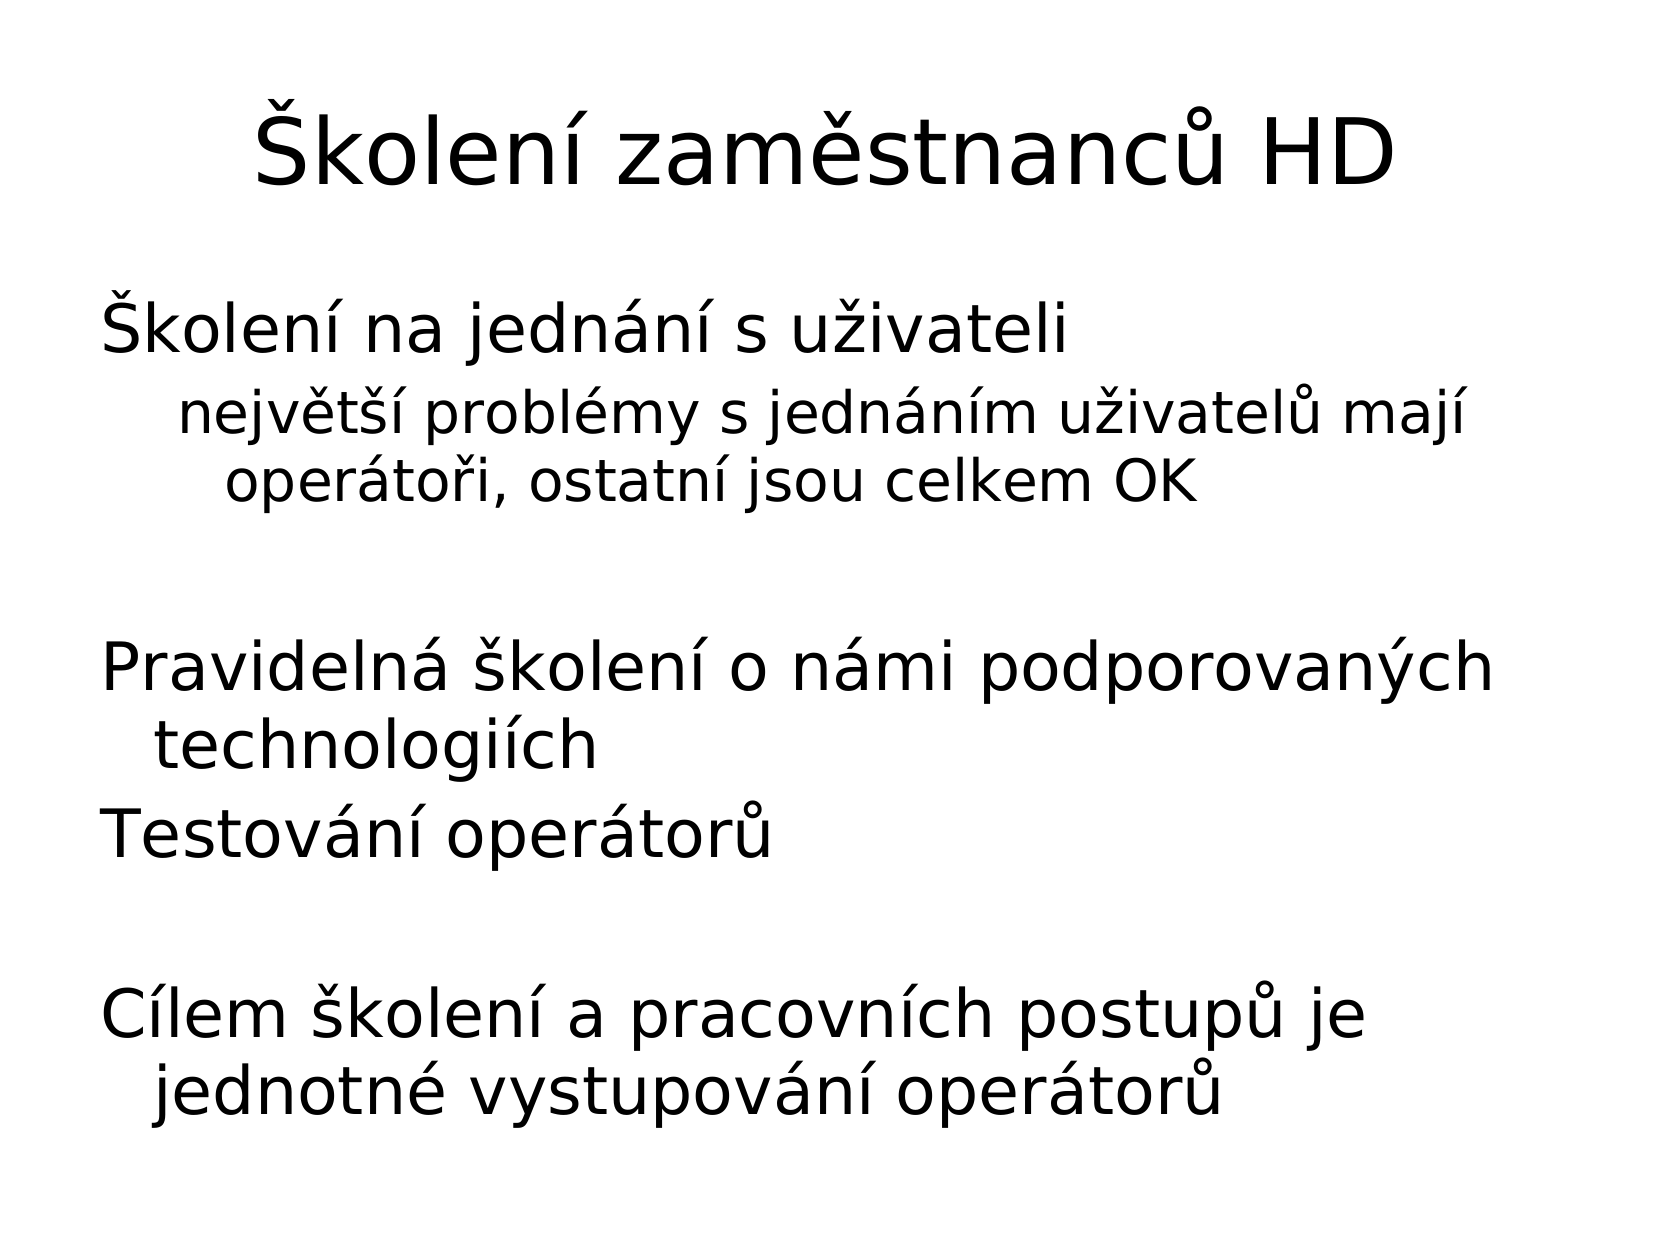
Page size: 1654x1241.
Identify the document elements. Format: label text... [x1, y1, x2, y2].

title Školení zaměstnanců HD [82, 56, 1571, 250]
list Školení na jednání s uživateli největší problémy s jednáním uživatelů mají operátoři, ostatní jsou celkem OK Pravidelná školení o námi podporovaných technologiích Testování operátorů Cílem školení a pracovních postupů je jednotné vystupování operátorů [82, 290, 1571, 1131]
